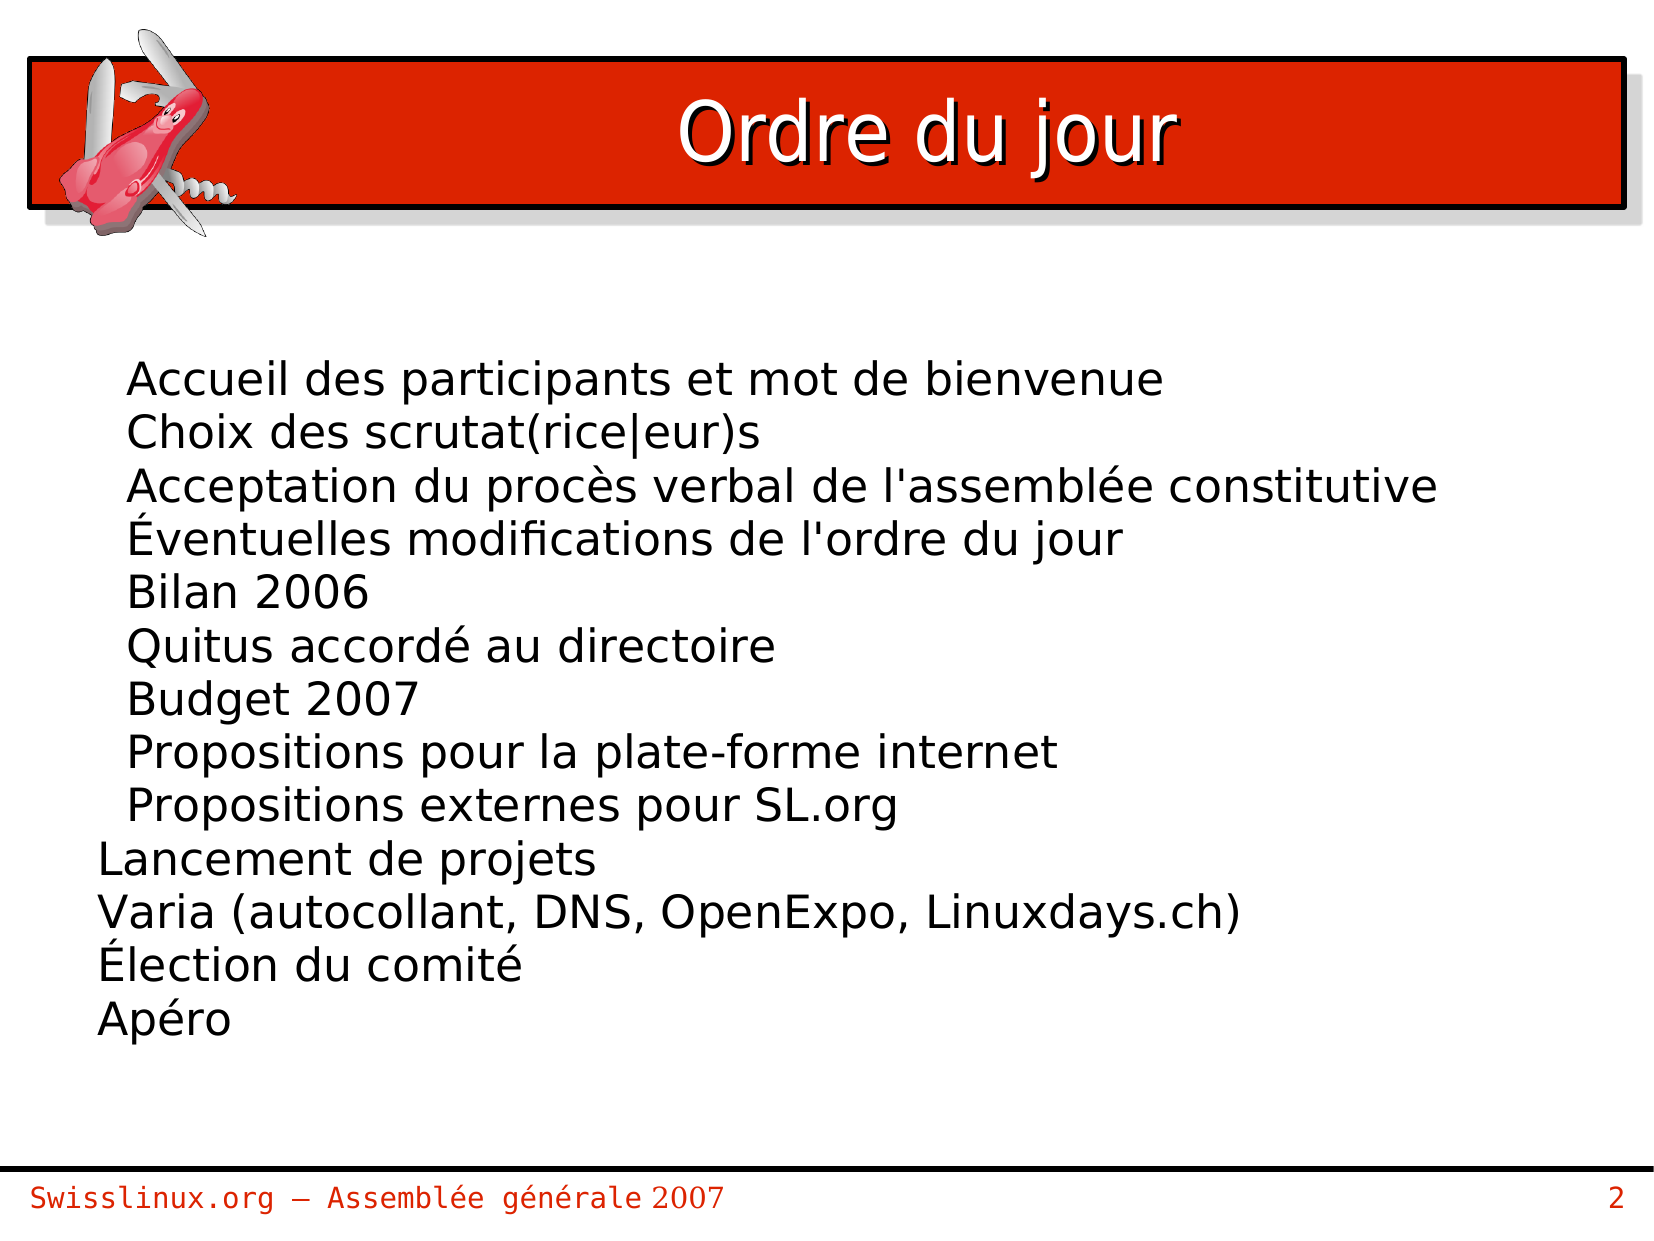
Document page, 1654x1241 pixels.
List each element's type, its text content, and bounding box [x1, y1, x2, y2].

title Ordre du jour [259, 84, 1595, 182]
subtitle Accueil des participants et mot de bienvenue Choix des scrutat(rice|eur)s Acceptation du procès verbal de l'assemblée constitutive Éventuelles modifications de l'ordre du jour Bilan 2006 Quitus accordé au directoire Budget 2007 Propositions pour la plate-forme internet Propositions externes pour SL.org Lancement de projets Varia (autocollant, DNS, OpenExpo, Linuxdays.ch) Élection du comité Apéro [82, 290, 1571, 1109]
picture [59, 29, 237, 237]
